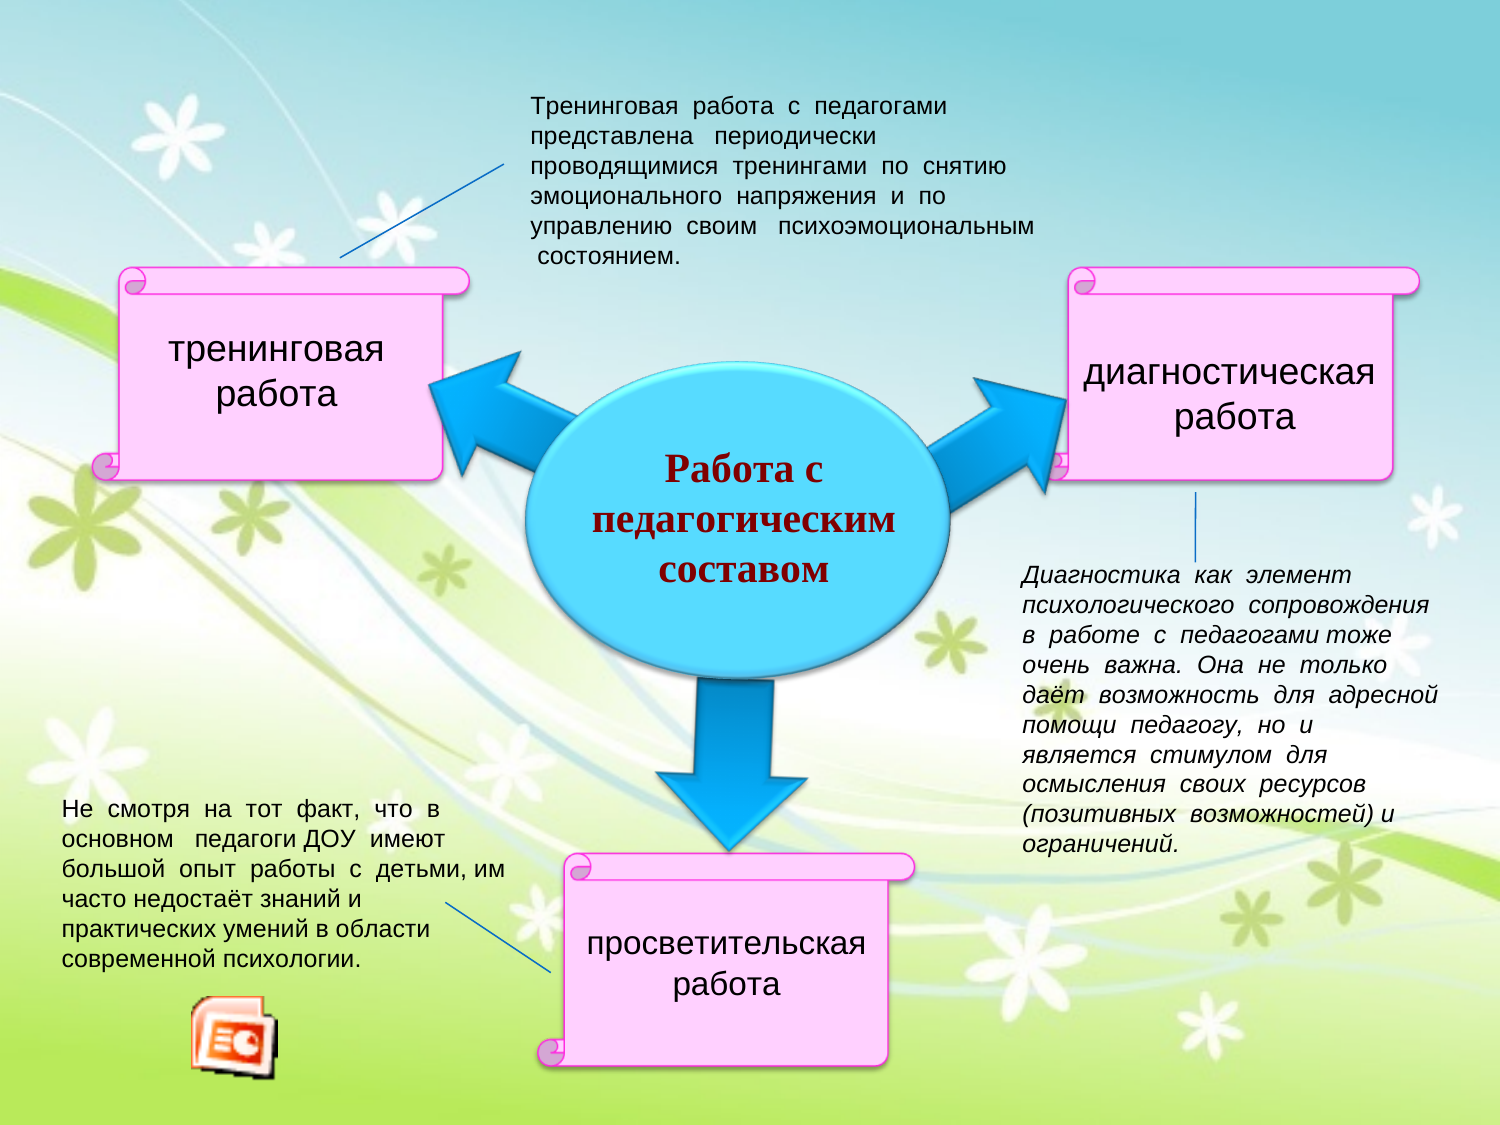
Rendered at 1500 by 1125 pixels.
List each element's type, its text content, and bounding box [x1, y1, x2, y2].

picture [0, 0, 1500, 1125]
text_box Работа с педагогическим составом [574, 433, 914, 600]
text_box Тренинговая работа с педагогами представлена периодически проводящимися тренингами по снятию эмоционального напряжения и по управлению своим психоэмоциональным состоянием. [515, 81, 1055, 278]
chart [105, 996, 364, 1125]
text_box тренинговая работа [153, 316, 411, 422]
text_box Не смотря на тот факт, что в основном педагоги ДОУ имеют большой опыт работы с детьми, им часто недостаёт знаний и практических умений в области современной психологии. [46, 785, 528, 981]
text_box Диагностика как элемент психологического сопровождения в работе с педагогами тоже очень важна. Она не только даёт возможность для адресной помощи педагогу, но и является стимулом для осмысления своих ресурсов (позитивных возможностей) и ограничений. [1007, 550, 1465, 866]
text_box диагностическая работа [1068, 339, 1402, 446]
text_box просветительская работа [503, 913, 950, 1010]
